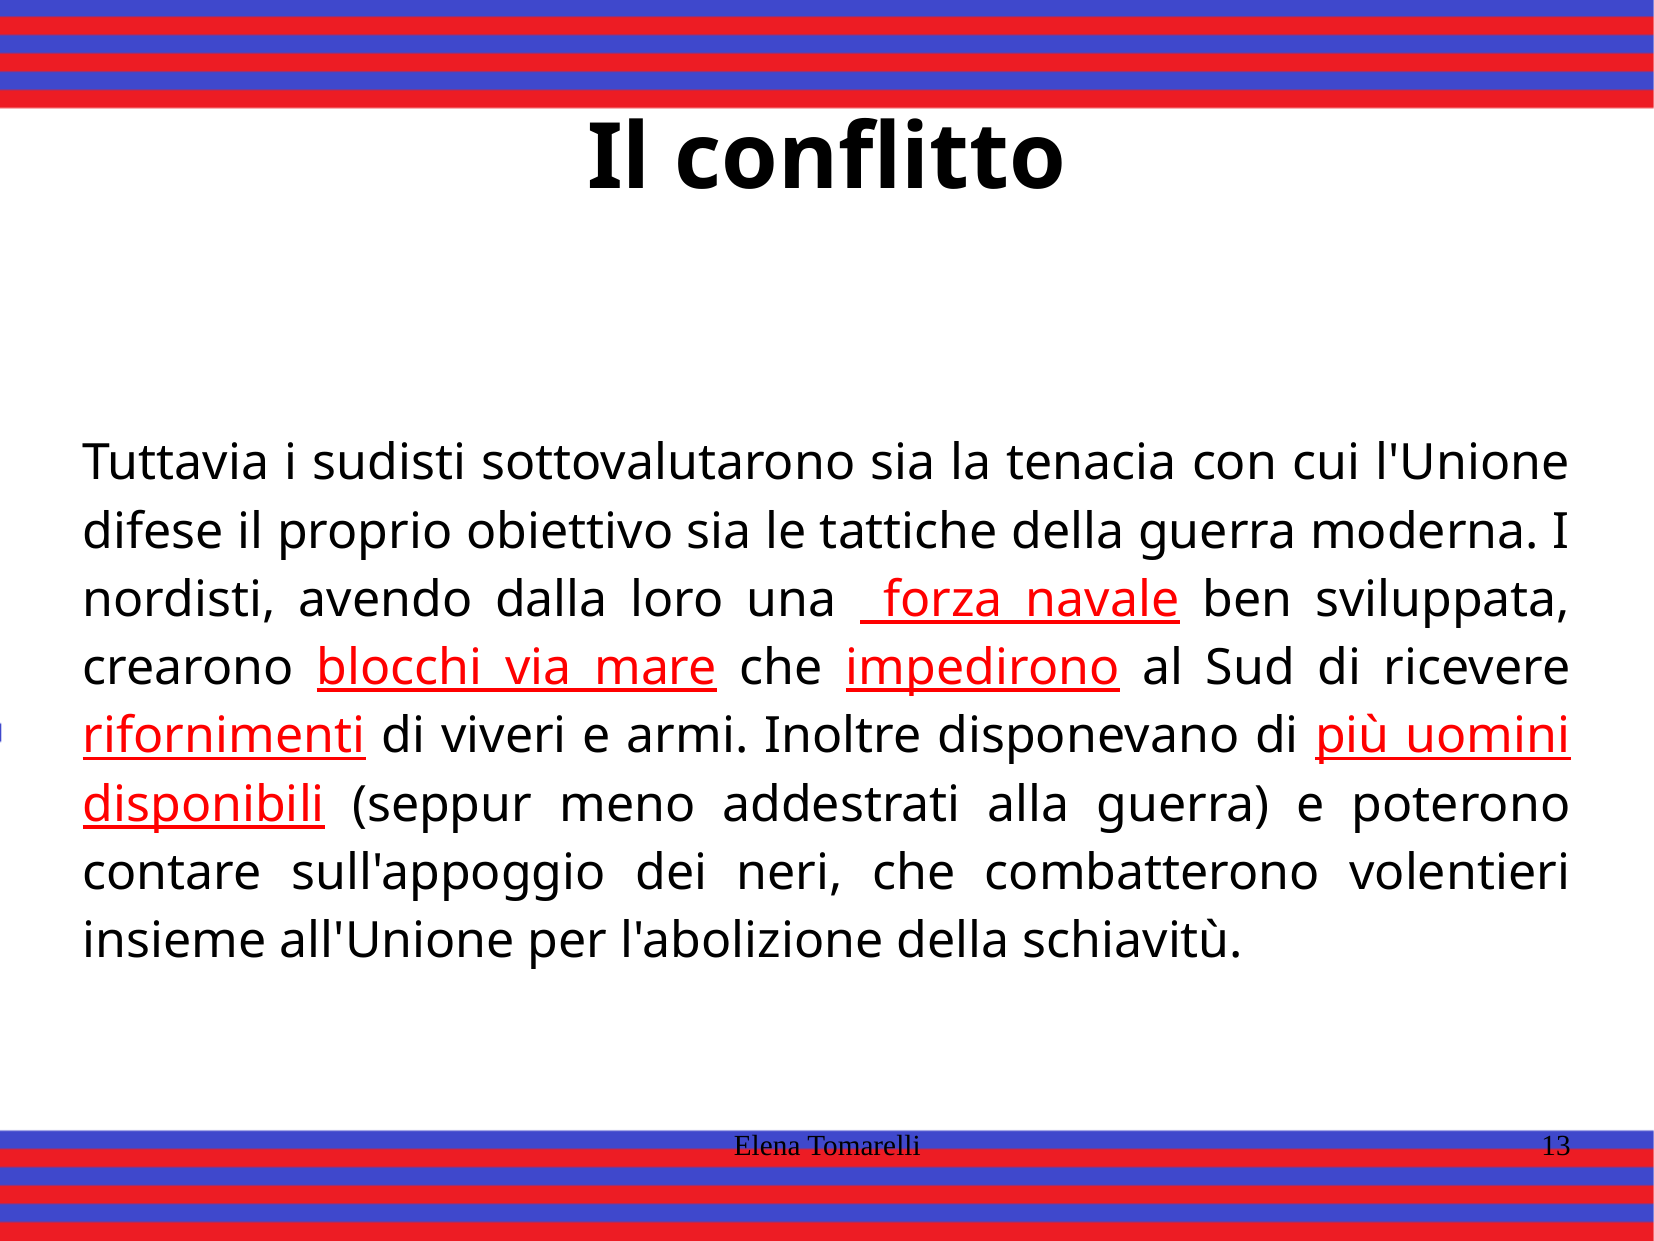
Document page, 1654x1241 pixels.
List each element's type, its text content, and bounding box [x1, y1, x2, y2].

title Il conflitto [82, 56, 1571, 250]
picture [0, 0, 1654, 1241]
subtitle Tuttavia i sudisti sottovalutarono sia la tenacia con cui l'Unione difese il proprio obiettivo sia le tattiche della guerra moderna. I nordisti, avendo dalla loro una forza navale ben sviluppata, crearono blocchi via mare che impedirono al Sud di ricevere rifornimenti di viveri e armi. Inoltre disponevano di più uomini disponibili (seppur meno addestrati alla guerra) e poterono contare sull'appoggio dei neri, che combatterono volentieri insieme all'Unione per l'abolizione della schiavitù. [82, 297, 1571, 1102]
